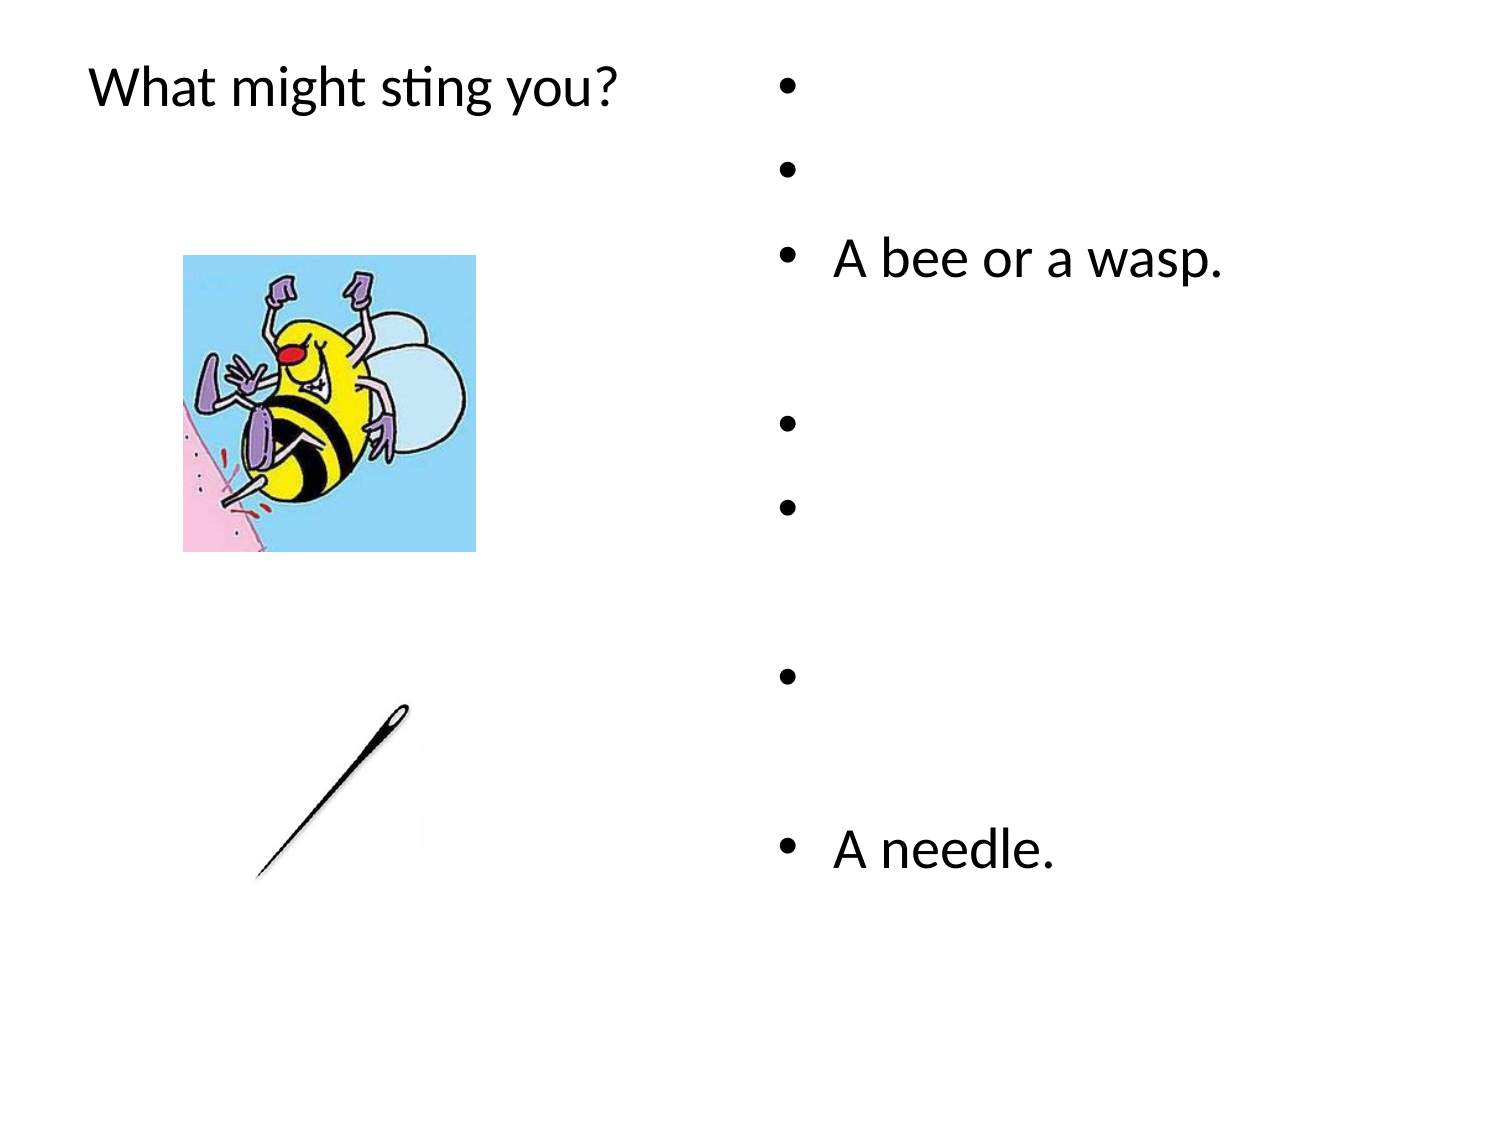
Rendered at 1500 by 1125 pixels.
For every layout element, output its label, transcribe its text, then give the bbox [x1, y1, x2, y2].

list What might sting you? [73, 40, 736, 1015]
list A bee or a wasp. A needle. [762, 42, 1426, 1071]
picture [231, 695, 428, 891]
picture [183, 255, 476, 552]
